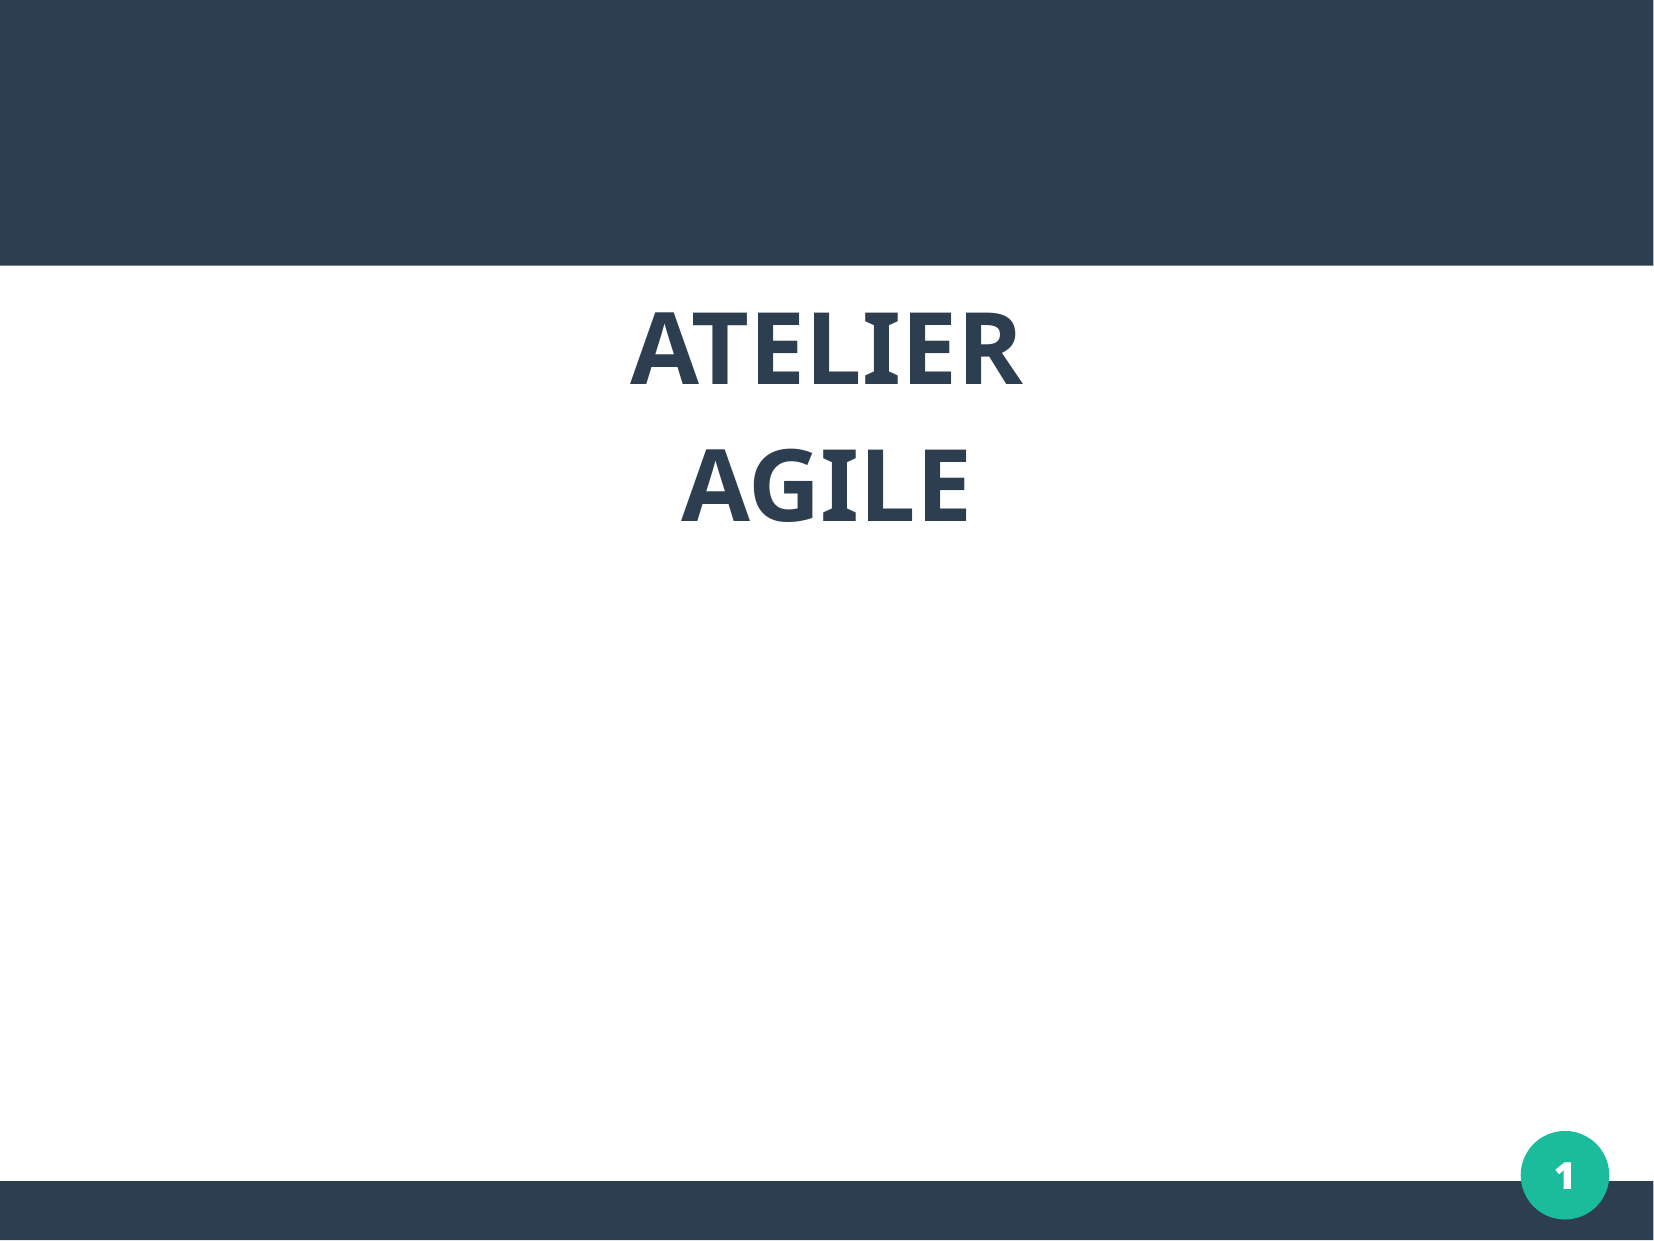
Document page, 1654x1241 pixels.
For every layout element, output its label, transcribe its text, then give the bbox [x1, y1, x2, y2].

subtitle ATELIER AGILE [59, 49, 1595, 779]
